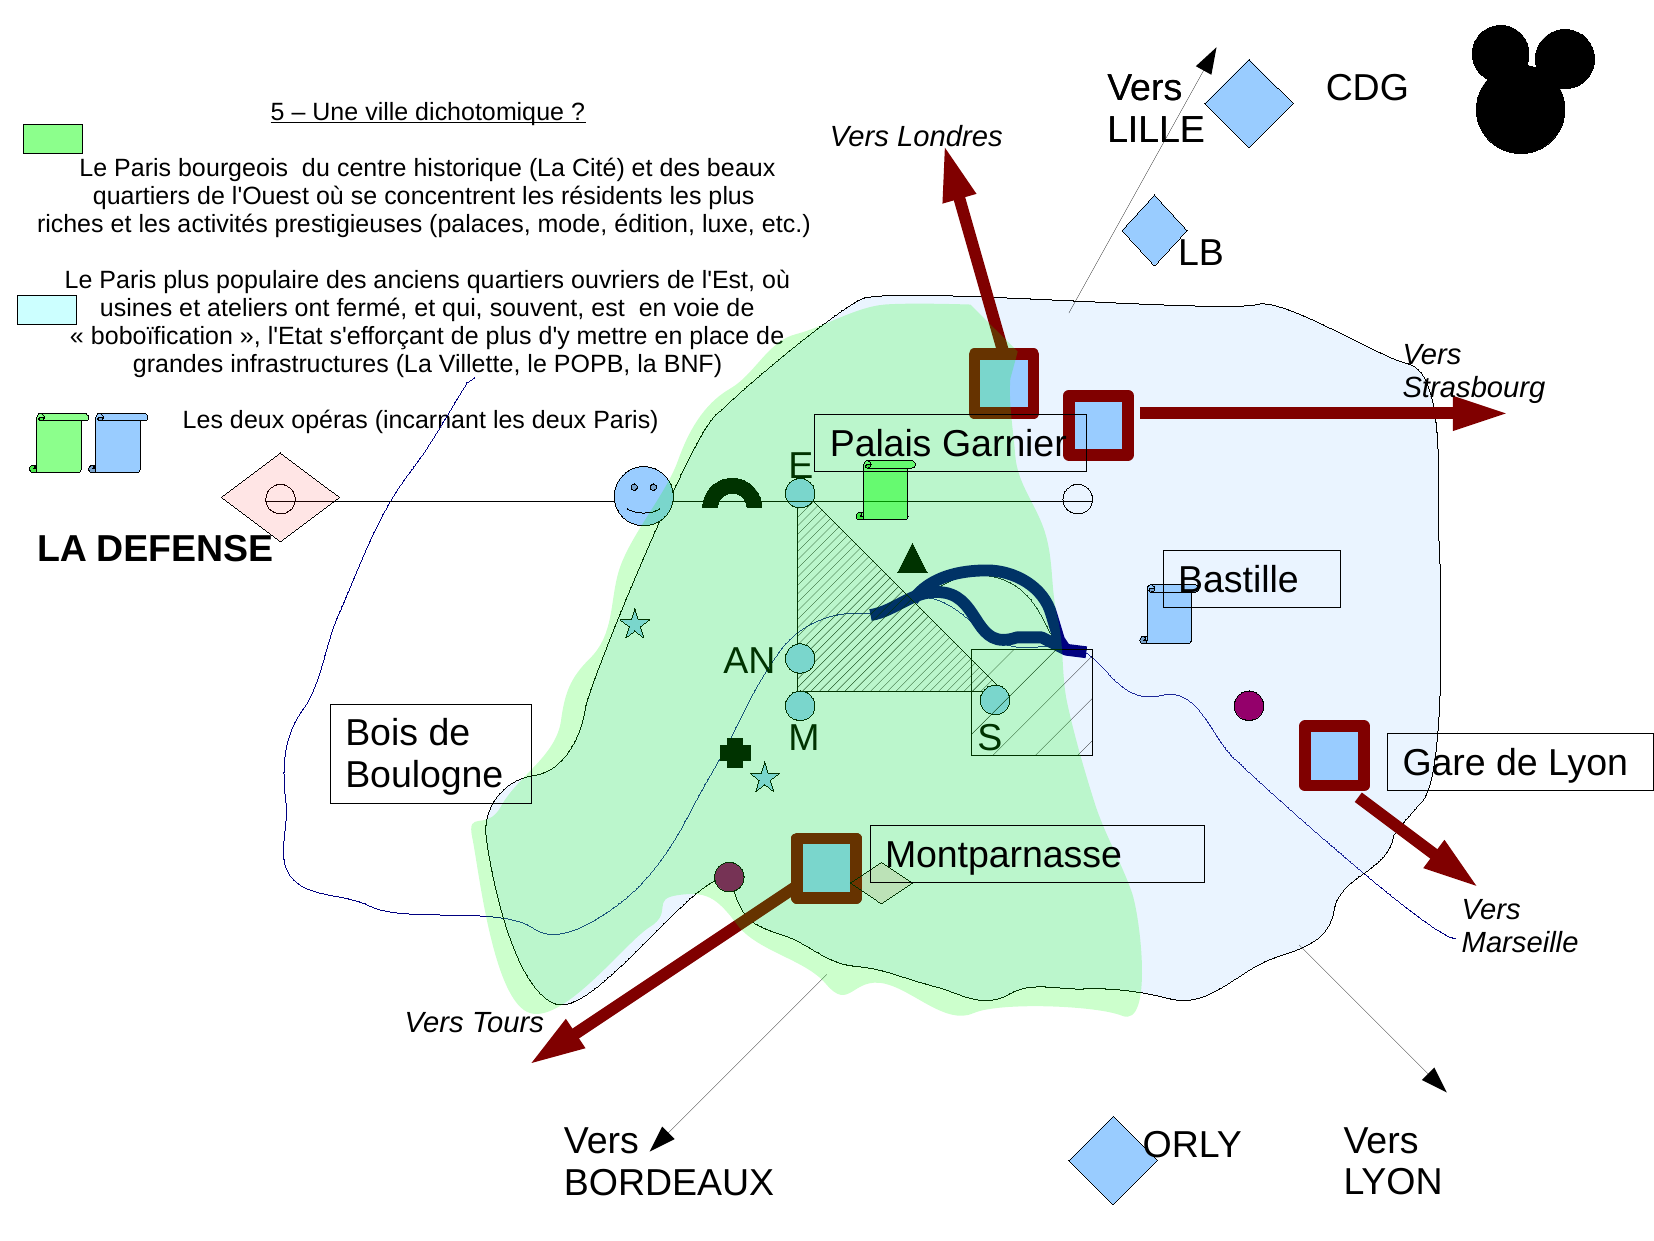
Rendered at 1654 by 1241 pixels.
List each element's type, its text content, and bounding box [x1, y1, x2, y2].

text_box Vers BORDEAUX [549, 1111, 827, 1211]
text_box Vers Strasbourg [1387, 330, 1595, 411]
text_box CDG [1311, 59, 1487, 116]
text_box LB [1163, 224, 1371, 282]
title 5 – Une ville dichotomique ? Le Paris bourgeois du centre historique (La Cité) et des beaux quartiers de l'Ouest où se concentrent les résidents les plus riches et les activités prestigieuses (palaces, mode, édition, luxe, etc.) Le Paris plus populaire des anciens quartiers ouvriers de l'Est, où usines et ateliers ont fermé, et qui, souvent, est en voie de « boboïfication », l'Etat s'efforçant de plus d'y mettre en place de grandes infrastructures (La Villette, le POPB, la BNF) Les deux opéras (incarnant les deux Paris) [29, 29, 827, 502]
text_box Vers Tours [389, 998, 597, 1046]
text_box ORLY [1127, 1116, 1335, 1174]
text_box [1472, 25, 1595, 154]
text_box Vers LILLE [1092, 59, 1300, 159]
text_box Montparnasse [870, 825, 1205, 883]
text_box [17, 295, 77, 325]
text_box S [1081, 708, 1170, 766]
text_box [471, 295, 1441, 1017]
text_box [23, 124, 83, 154]
text_box Gare de Lyon [1387, 733, 1654, 791]
text_box Palais Garnier [814, 414, 1087, 472]
text_box [221, 452, 340, 542]
text_box [29, 413, 89, 473]
text_box Vers LYON [1328, 1111, 1536, 1211]
text_box Bois de Boulogne [330, 704, 532, 804]
text_box [1122, 194, 1182, 266]
text_box LA DEFENSE [11, 519, 337, 578]
text_box Bastille [1163, 550, 1341, 608]
text_box Vers Londres [814, 112, 1022, 160]
text_box Vers Marseille [1446, 885, 1654, 966]
text_box [88, 413, 148, 473]
text_box [1068, 1116, 1144, 1205]
